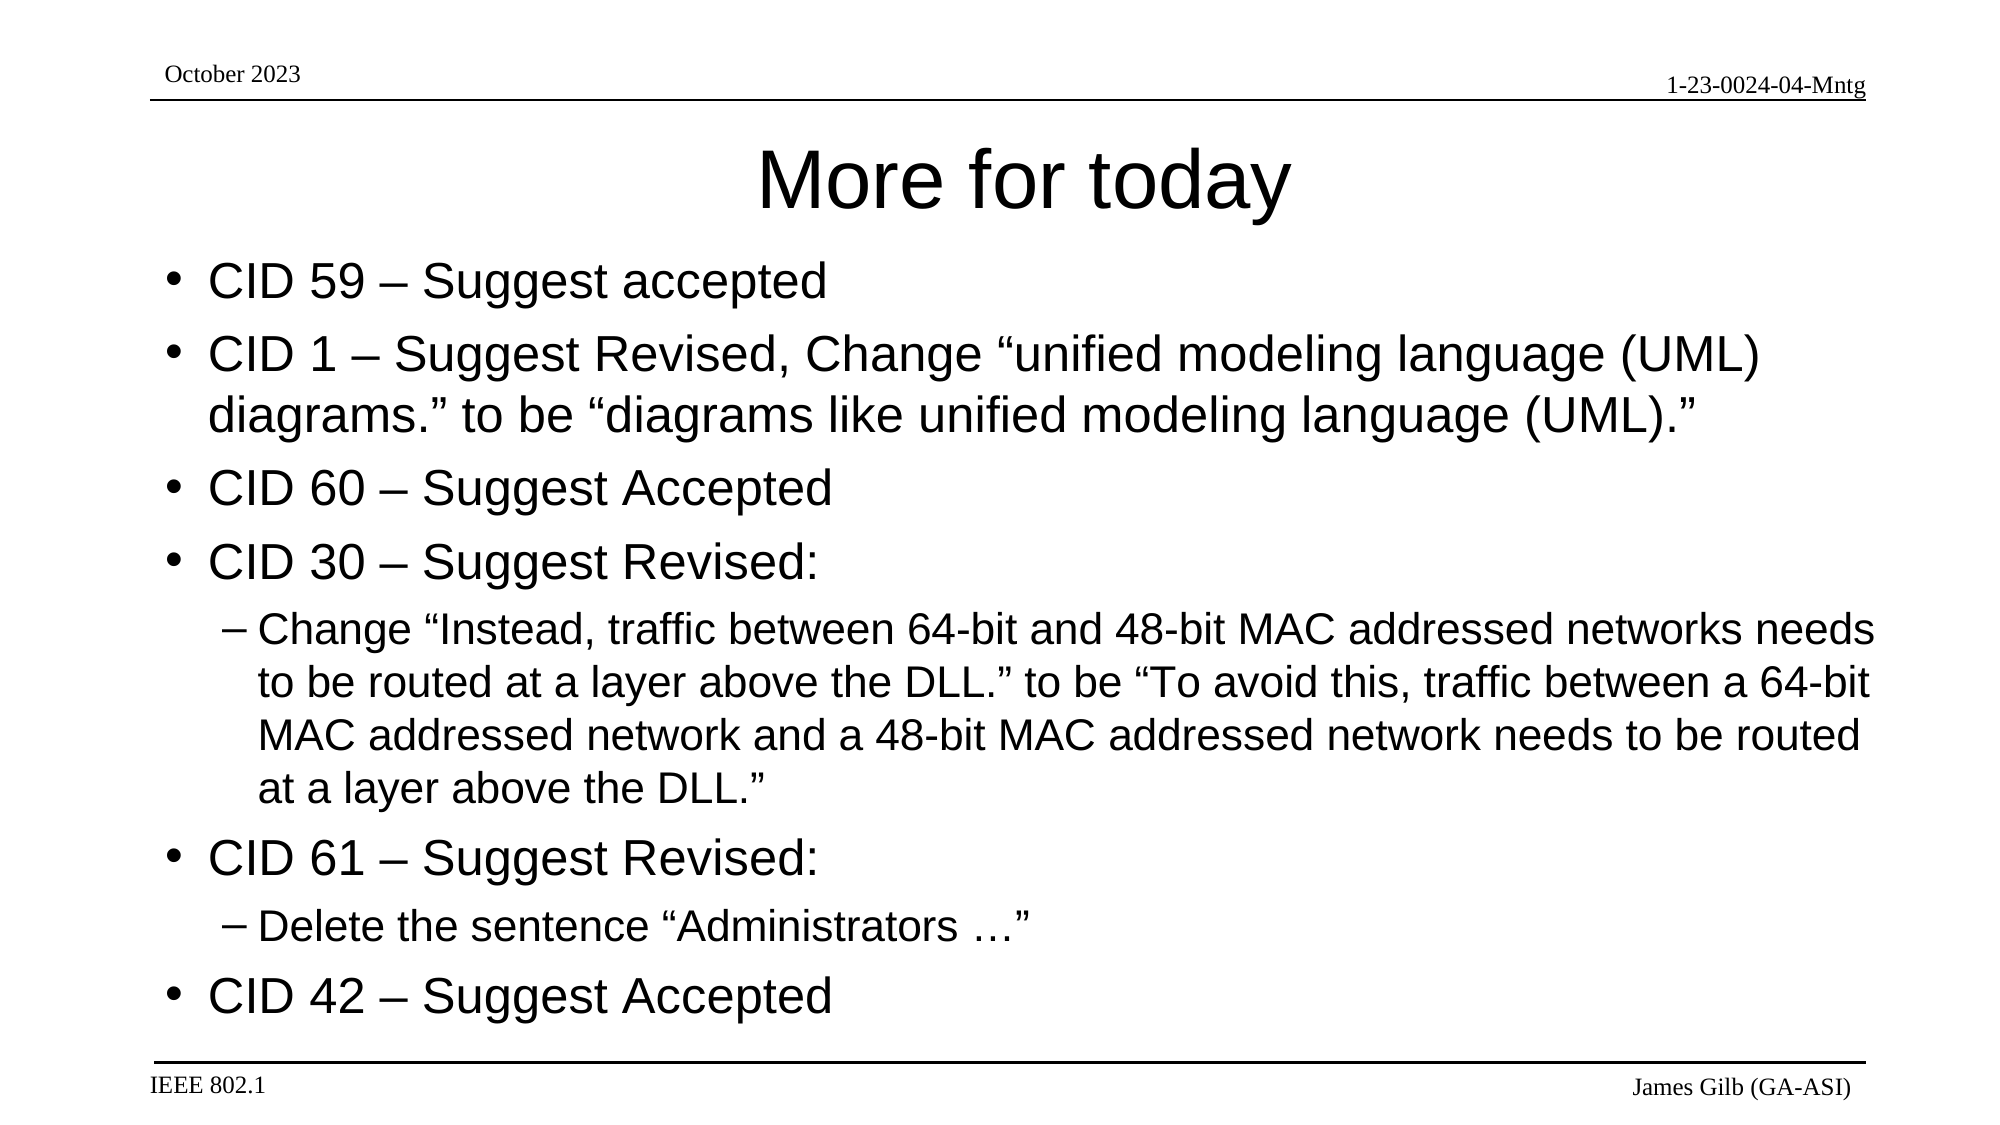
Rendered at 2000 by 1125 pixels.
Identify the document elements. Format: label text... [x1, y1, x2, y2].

title More for today [149, 112, 1900, 238]
list CID 59 – Suggest accepted CID 1 – Suggest Revised, Change “unified modeling language (UML) diagrams.” to be “diagrams like unified modeling language (UML).” CID 60 – Suggest Accepted CID 30 – Suggest Revised: Change “Instead, traffic between 64-bit and 48-bit MAC addressed networks needs to be routed at a layer above the DLL.” to be “To avoid this, traffic between a 64-bit MAC addressed network and a 48-bit MAC addressed network needs to be routed at a layer above the DLL.” CID 61 – Suggest Revised: Delete the sentence “Administrators …” CID 42 – Suggest Accepted [150, 239, 1900, 1051]
